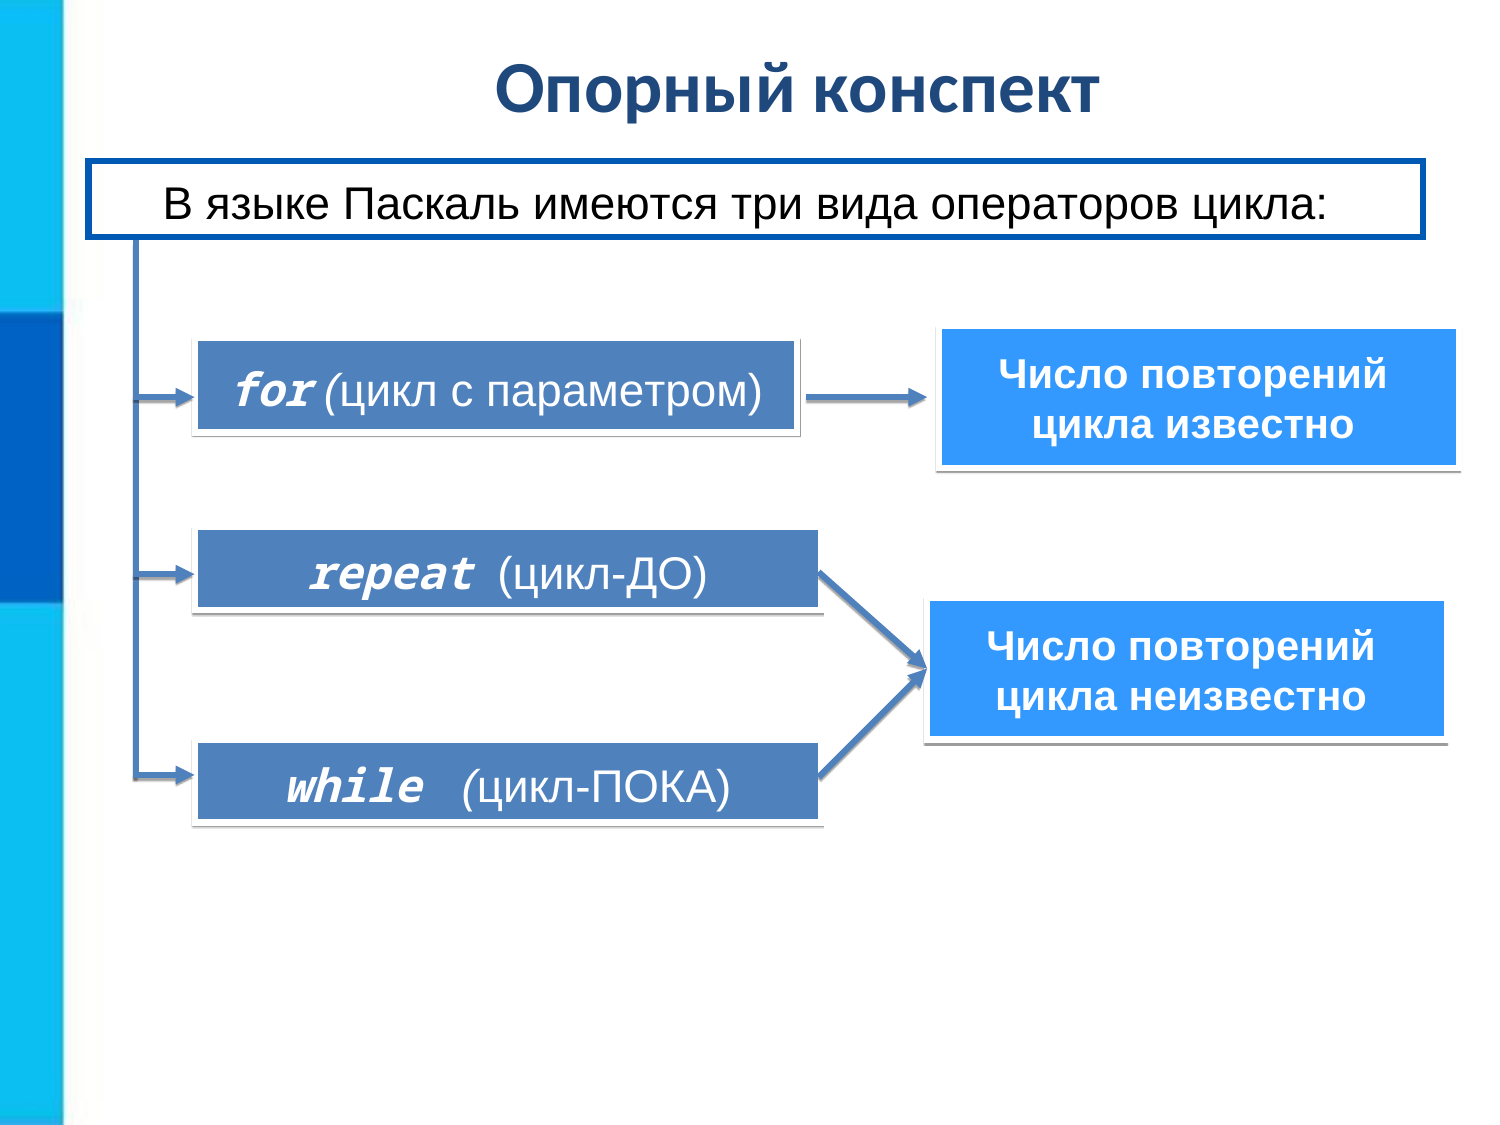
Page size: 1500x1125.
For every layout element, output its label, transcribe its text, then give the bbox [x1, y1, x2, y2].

text_box Число повторений цикла известно [939, 326, 1459, 468]
text_box В языке Паскаль имеются три вида операторов цикла: [88, 160, 1424, 237]
text_box for (цикл с параметром) [194, 337, 798, 433]
text_box repeat (цикл-ДО) [194, 527, 821, 610]
text_box Опорный конспект [171, 30, 1425, 135]
picture [0, 0, 1500, 1125]
text_box Число повторений цикла неизвестно [927, 597, 1447, 740]
text_box while (цикл-ПОКA) [194, 739, 821, 823]
